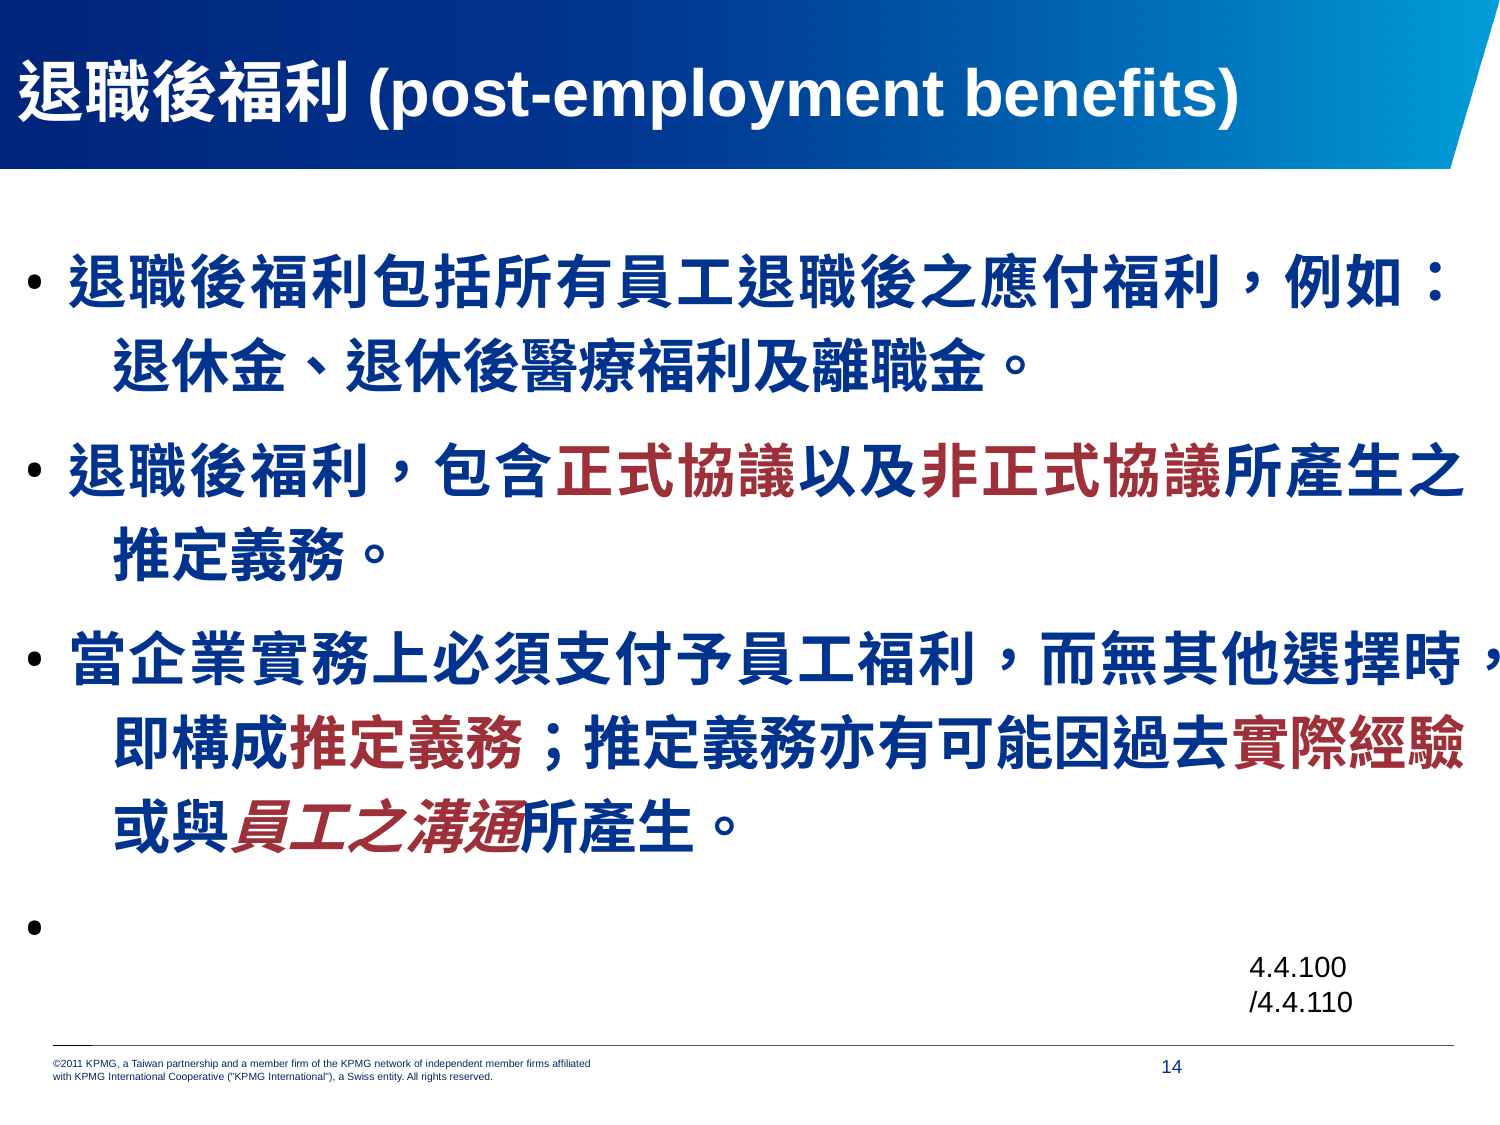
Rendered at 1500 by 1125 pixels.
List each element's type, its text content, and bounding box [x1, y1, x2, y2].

title 退職後福利(post-employment benefits) [17, 31, 1471, 149]
text_box [1146, 1047, 1418, 1094]
list 退職後福利包括所有員工退職後之應付福利，例如：退休金、退休後醫療福利及離職金。 退職後福利，包含正式協議以及非正式協議所產生之推定義務。 當企業實務上必須支付予員工福利，而無其他選擇時，即構成推定義務；推定義務亦有可能因過去實際經驗或與員工之溝通所產生。 [23, 231, 1466, 953]
text_box 4.4.100 /4.4.110 [1234, 940, 1448, 1026]
